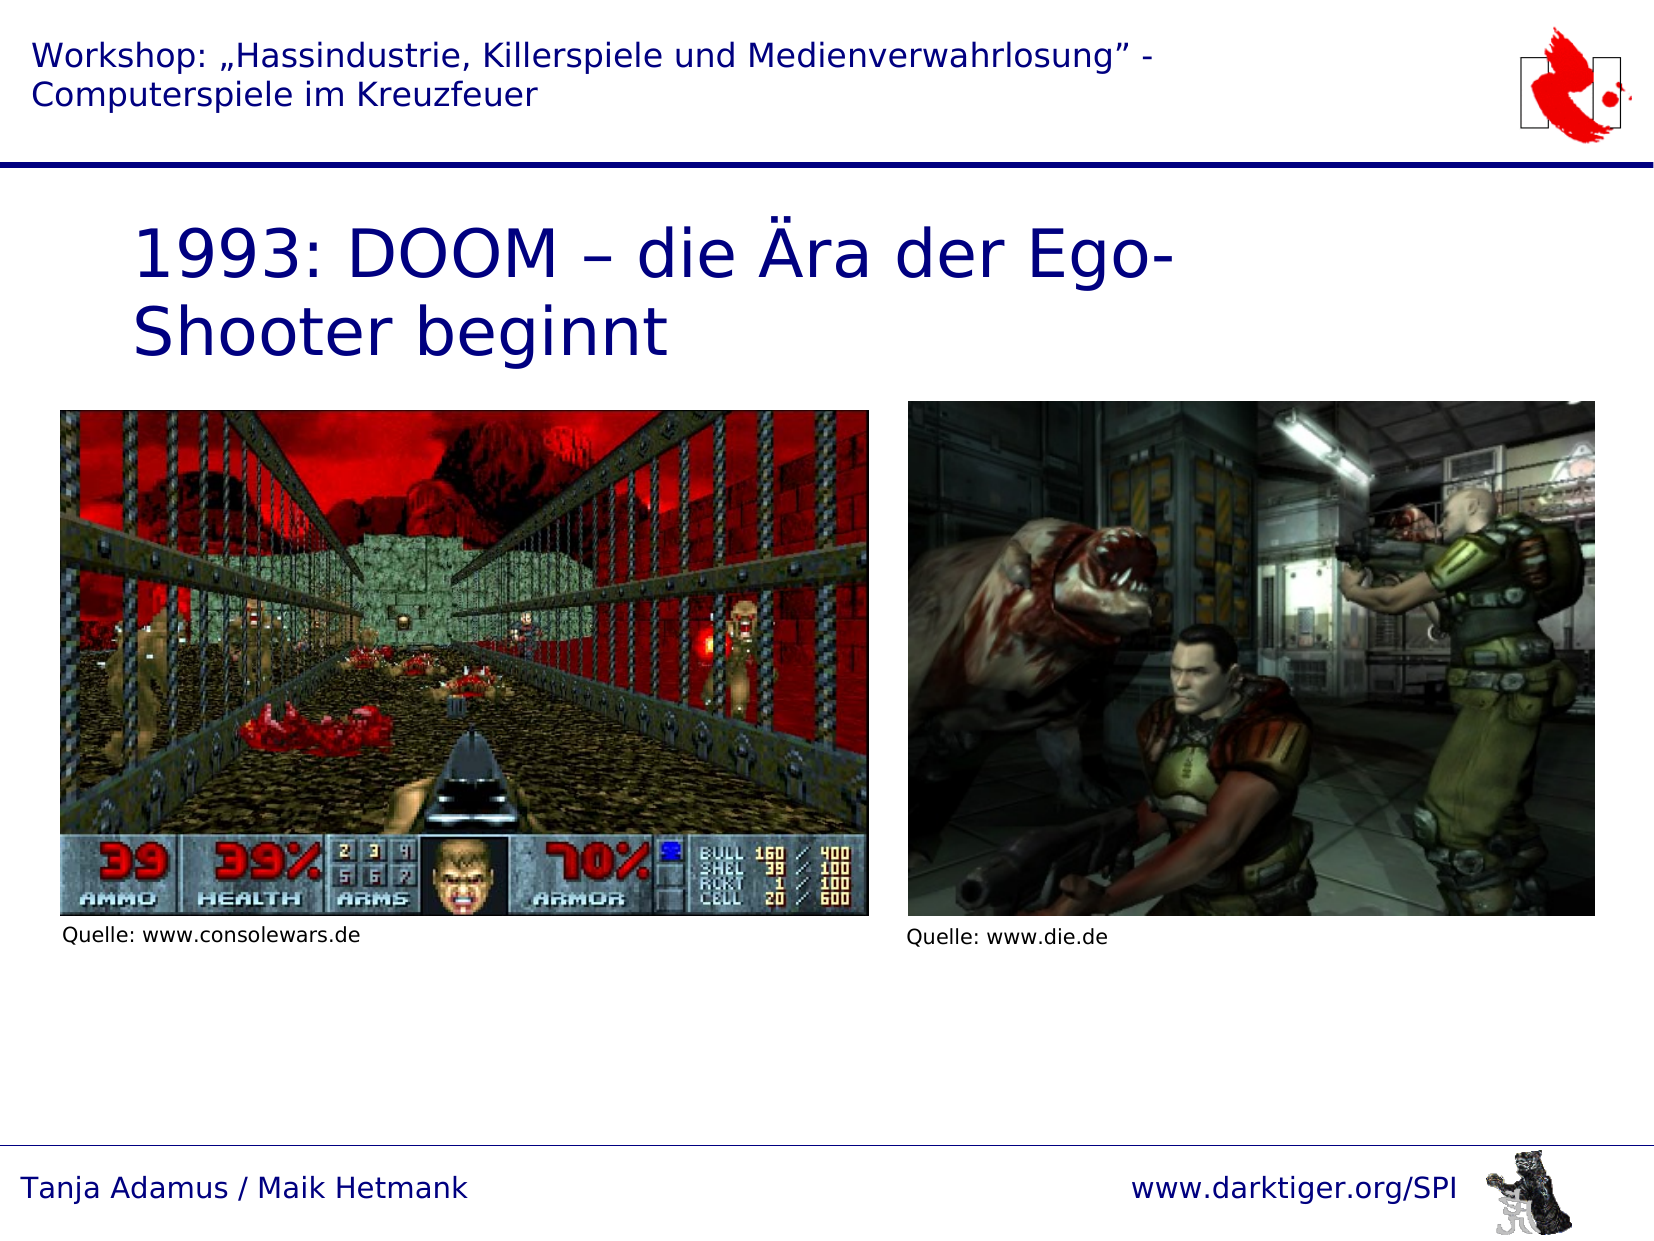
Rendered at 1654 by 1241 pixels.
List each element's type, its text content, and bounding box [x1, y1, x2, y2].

picture [1503, 16, 1632, 148]
text_box 1993: DOOM – die Ära der Ego-Shooter beginnt [118, 208, 1447, 396]
text_box Quelle: www.consolewars.de [47, 915, 376, 955]
text_box Workshop: „Hassindustrie, Killerspiele und Medienverwahrlosung” - Computerspiele im Kreuzfeuer [16, 29, 1418, 178]
picture [60, 410, 869, 916]
picture [1486, 1150, 1572, 1235]
picture [908, 401, 1595, 916]
text_box Quelle: www.die.de [891, 917, 1124, 957]
